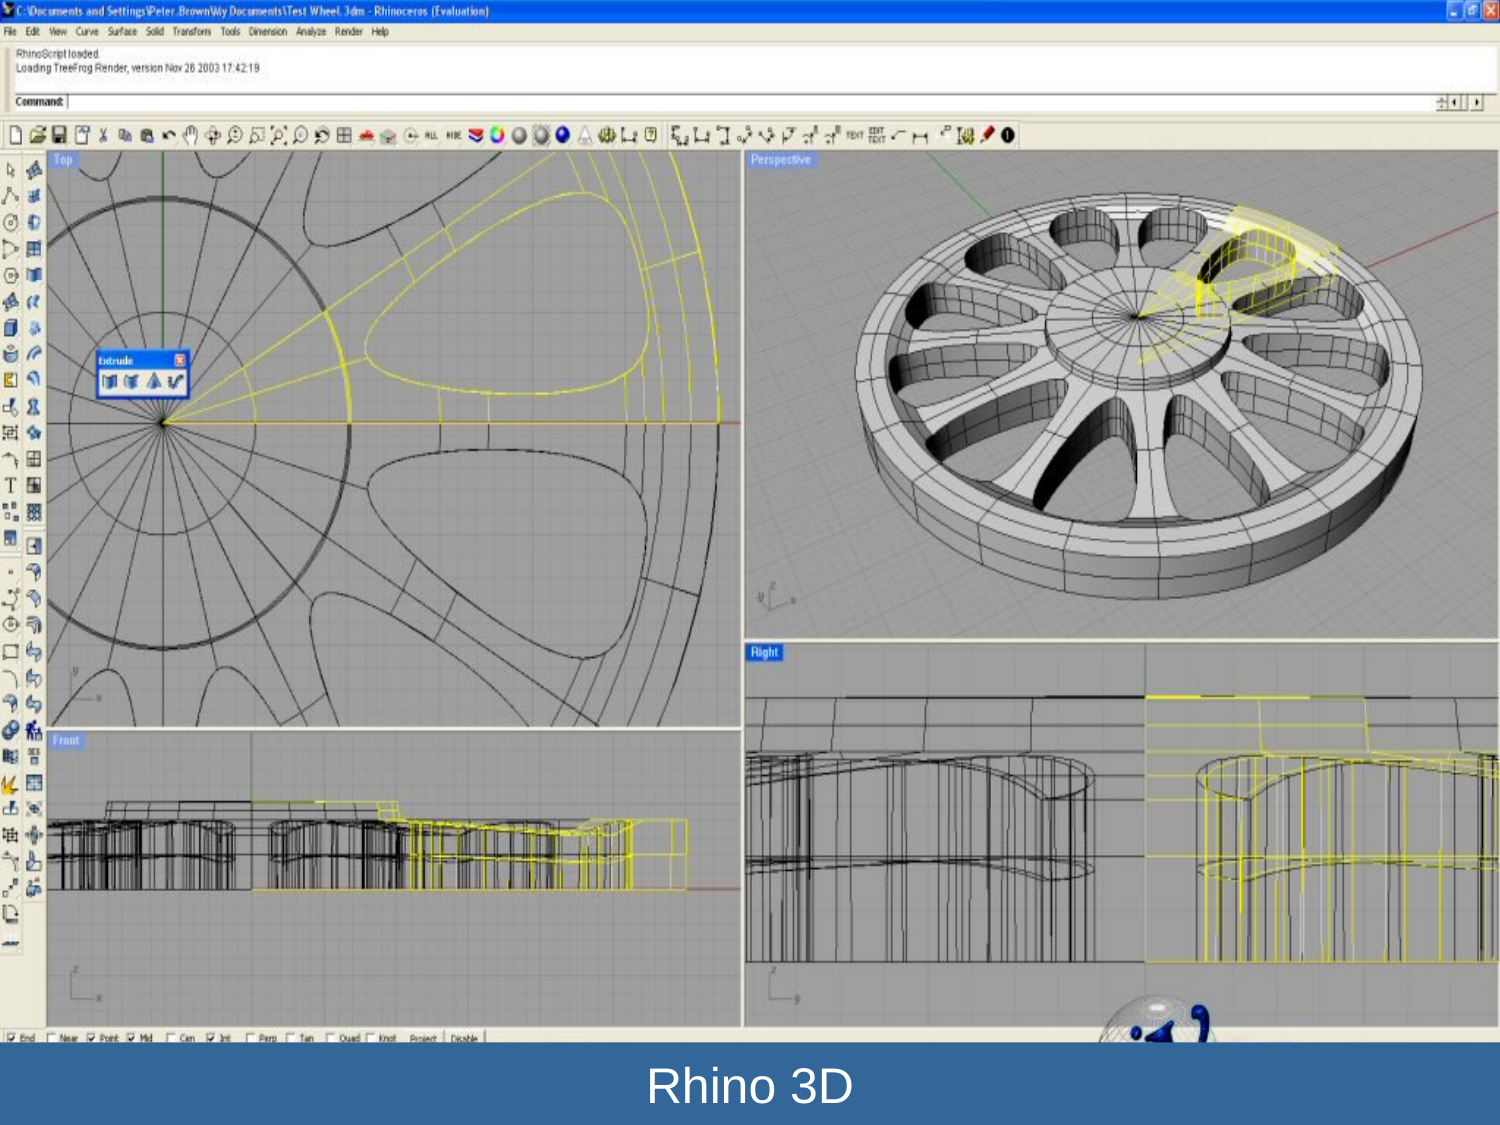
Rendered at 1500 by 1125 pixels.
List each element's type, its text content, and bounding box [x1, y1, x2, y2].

picture [0, 0, 1500, 1042]
text_box Rhino 3D [0, 1042, 1500, 1125]
